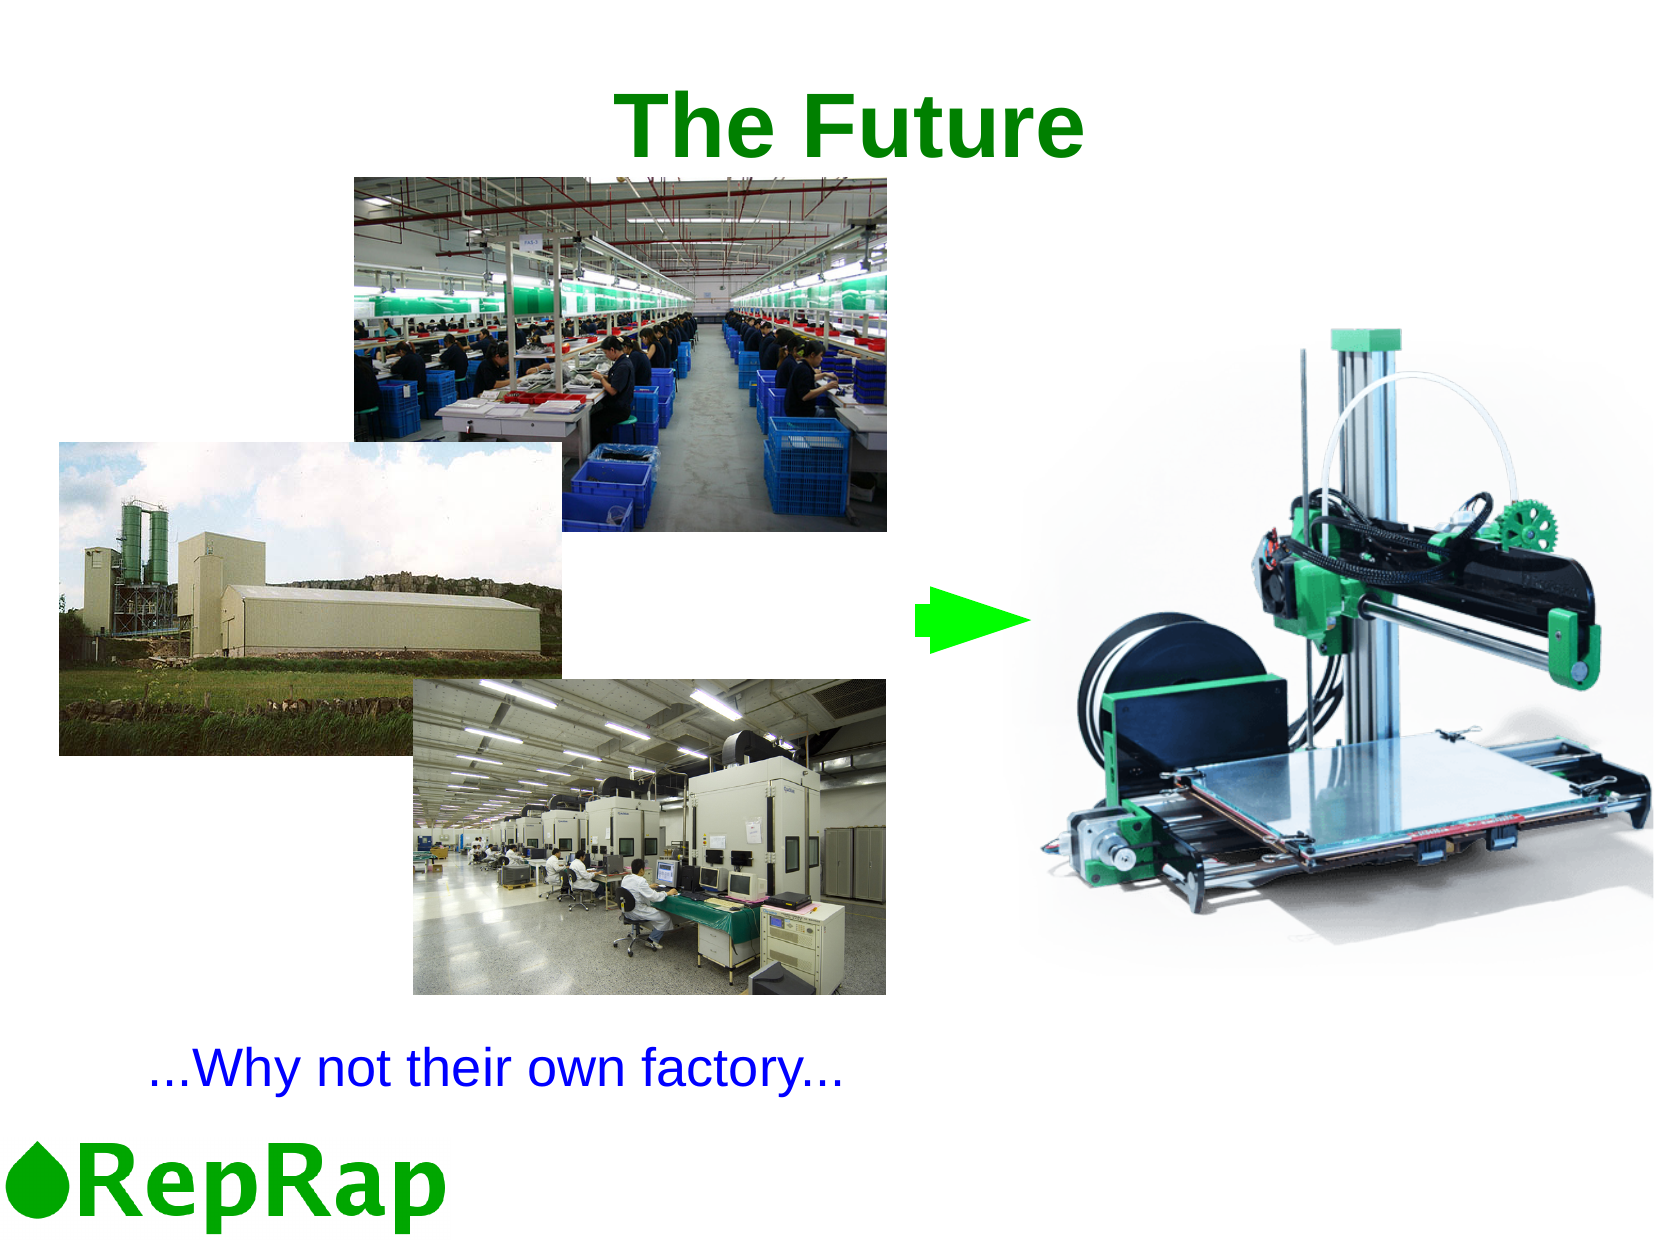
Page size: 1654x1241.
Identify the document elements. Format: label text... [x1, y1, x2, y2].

text_box ...Why not their own factory... [147, 1030, 1654, 1181]
picture [1003, 265, 1654, 1034]
picture [59, 177, 887, 996]
picture [0, 1137, 451, 1240]
title The Future [106, 59, 1595, 296]
